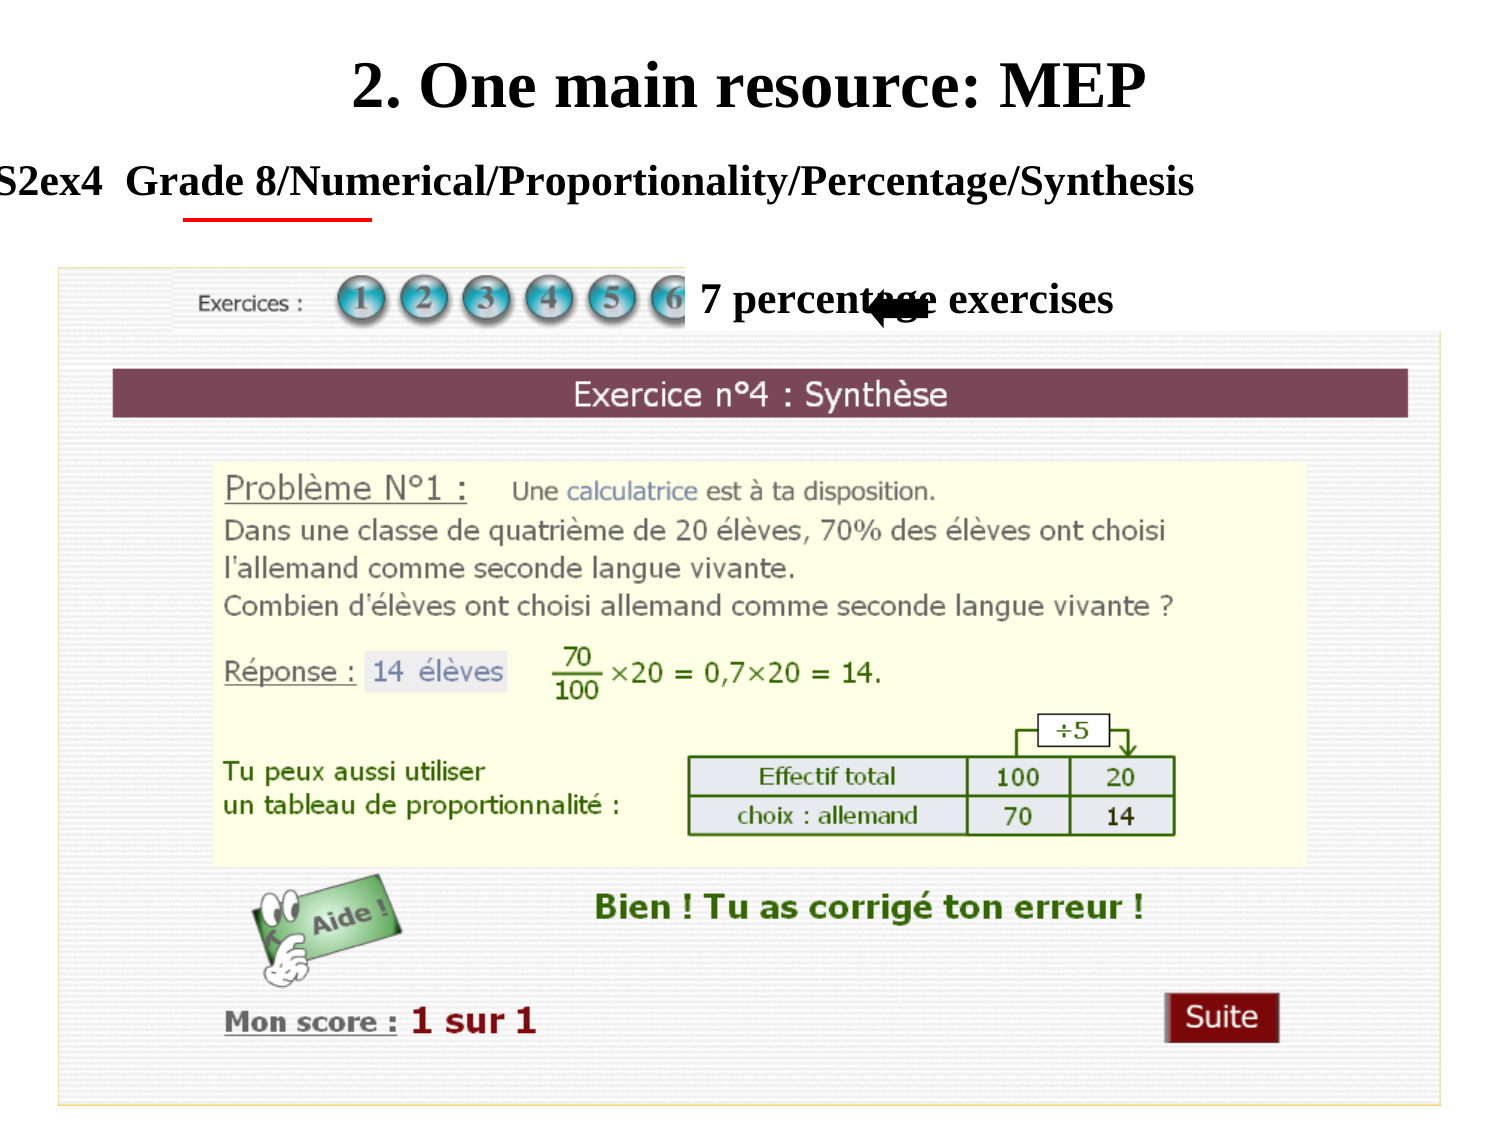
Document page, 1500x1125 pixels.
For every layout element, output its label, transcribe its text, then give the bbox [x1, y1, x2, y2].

text_box [868, 290, 928, 327]
title 2. One main resource: MEP [112, 37, 1388, 133]
text_box 7 percentage exercises [685, 267, 1500, 332]
picture [58, 267, 1441, 1106]
text_box Exercise 4N6S2ex4 Grade 8/Numerical/Proportionality/Percentage/Synthesis [0, 148, 1500, 213]
